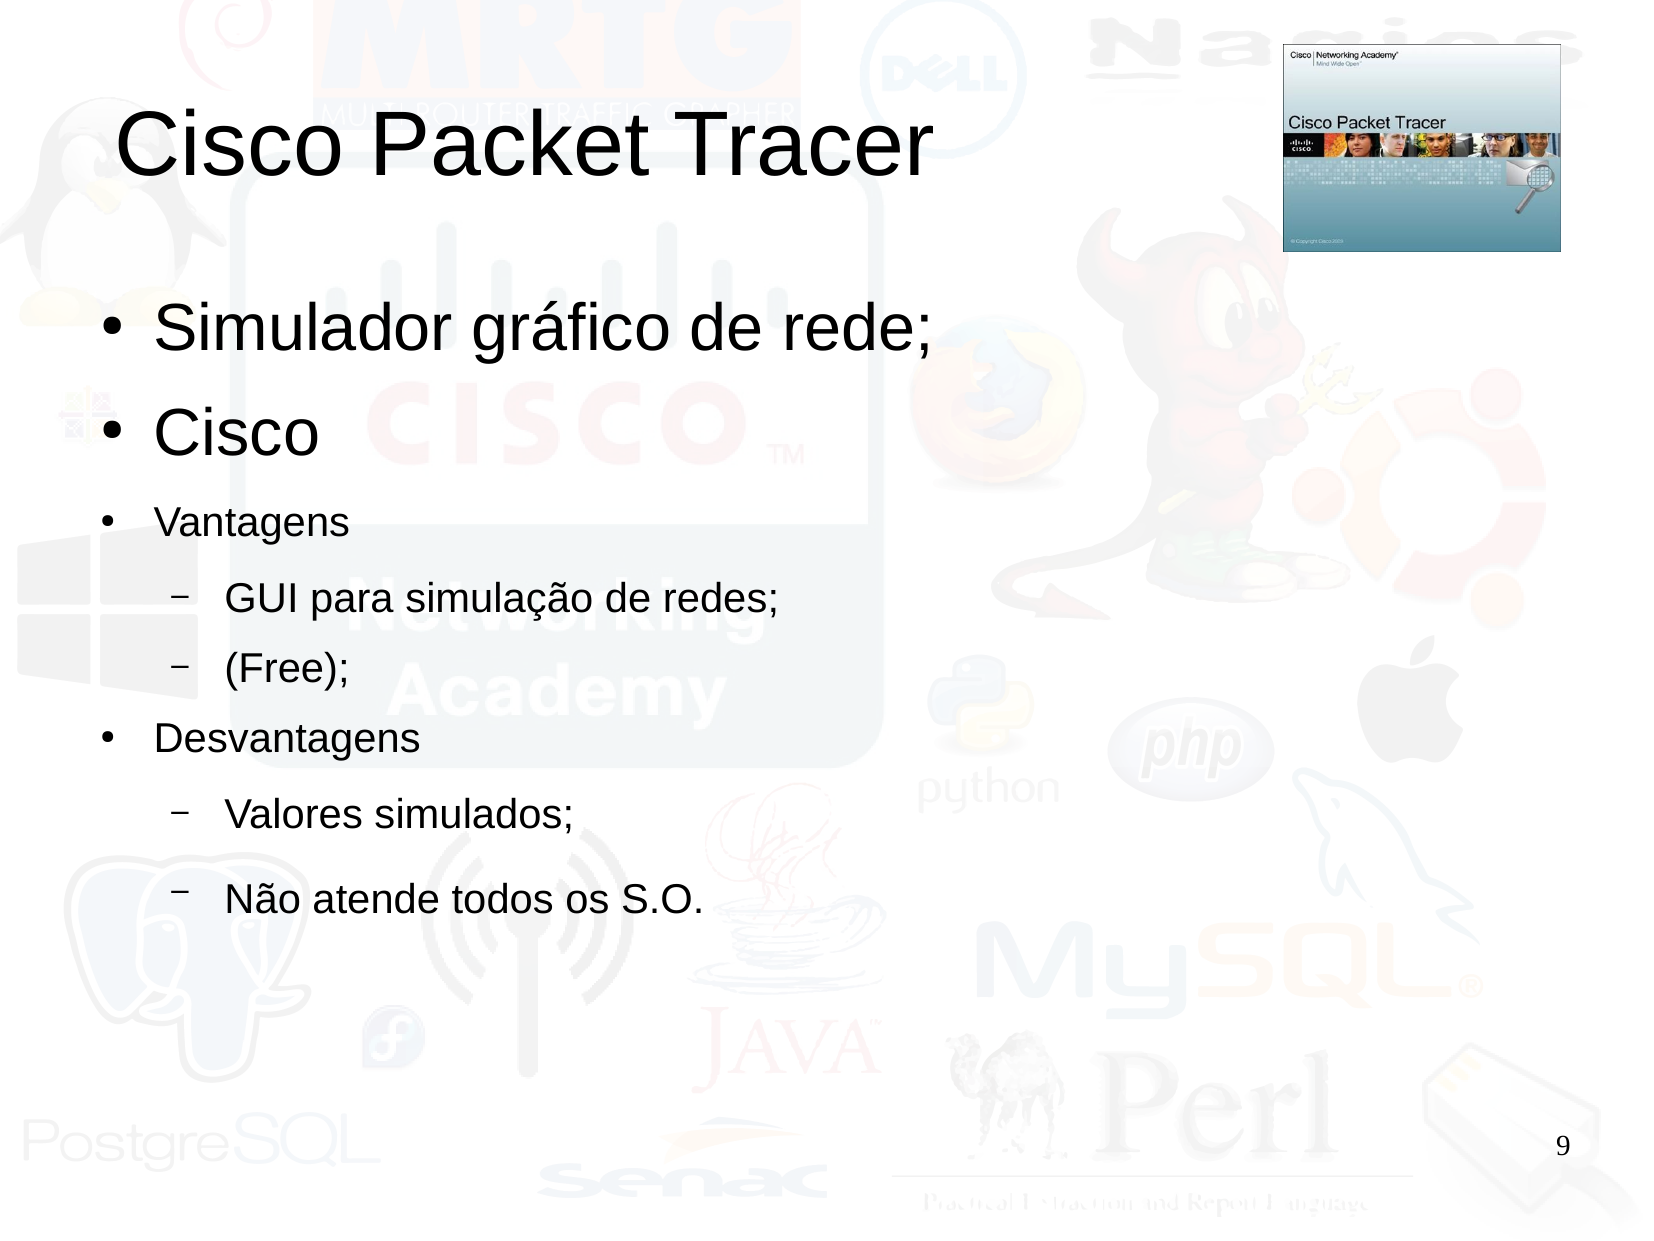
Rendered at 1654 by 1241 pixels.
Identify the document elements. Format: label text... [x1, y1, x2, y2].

picture [0, 0, 1654, 1241]
text_box Cisco Packet Tracer [114, 92, 991, 196]
list Simulador gráfico de rede; Cisco Vantagens GUI para simulação de redes; (Free); Desvantagens Valores simulados; Não atende todos os S.O. [82, 290, 1571, 1010]
